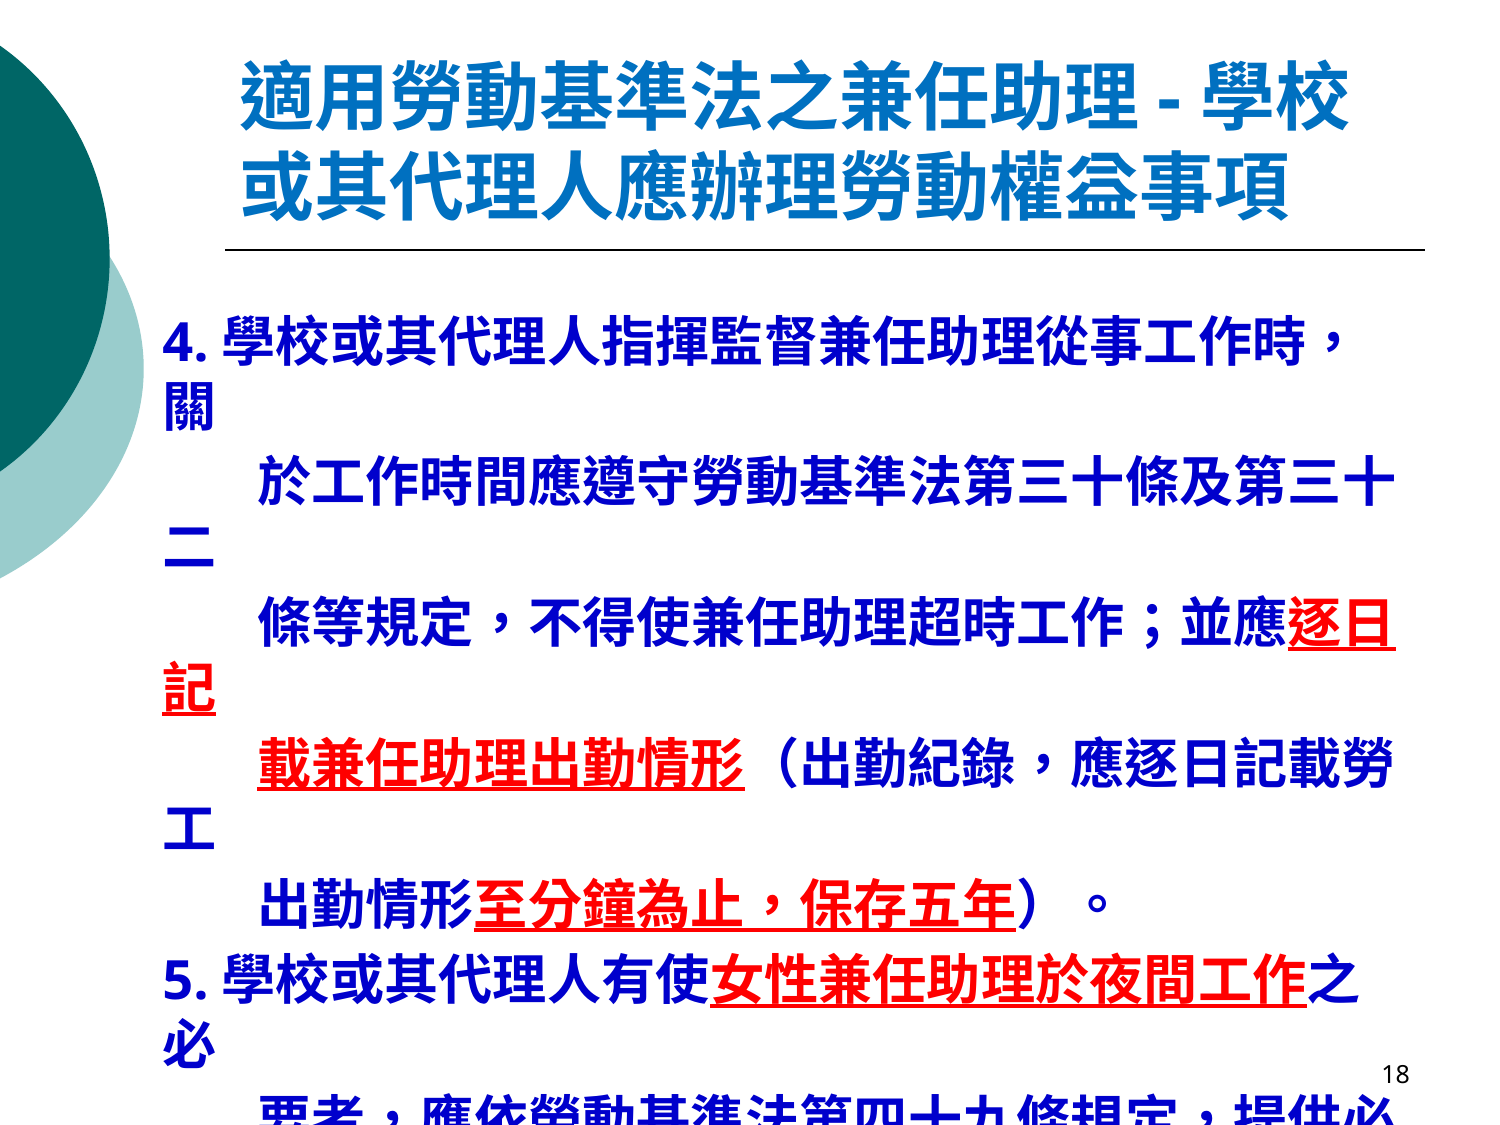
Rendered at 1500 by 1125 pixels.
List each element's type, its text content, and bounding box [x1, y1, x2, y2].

title 適用勞動基準法之兼任助理-學校或其代理人應辦理勞動權益事項 [224, 49, 1425, 237]
text_box 4.學校或其代理人指揮監督兼任助理從事工作時，關 於工作時間應遵守勞動基準法第三十條及第三十二 條等規定，不得使兼任助理超時工作；並應逐日記 載兼任助理出勤情形（出勤紀錄，應逐日記載勞工 出勤情形至分鐘為止，保存五年）。 5.學校或其代理人有使女性兼任助理於夜間工作之必 要者，應依勞動基準法第四十九條規定，提供必要 安全衛生措施，無大眾運輸工具可資運用時，提供 交通工具或安排女性員工宿舍。 [147, 299, 1425, 1012]
slide_number <number> [1074, 1025, 1425, 1100]
